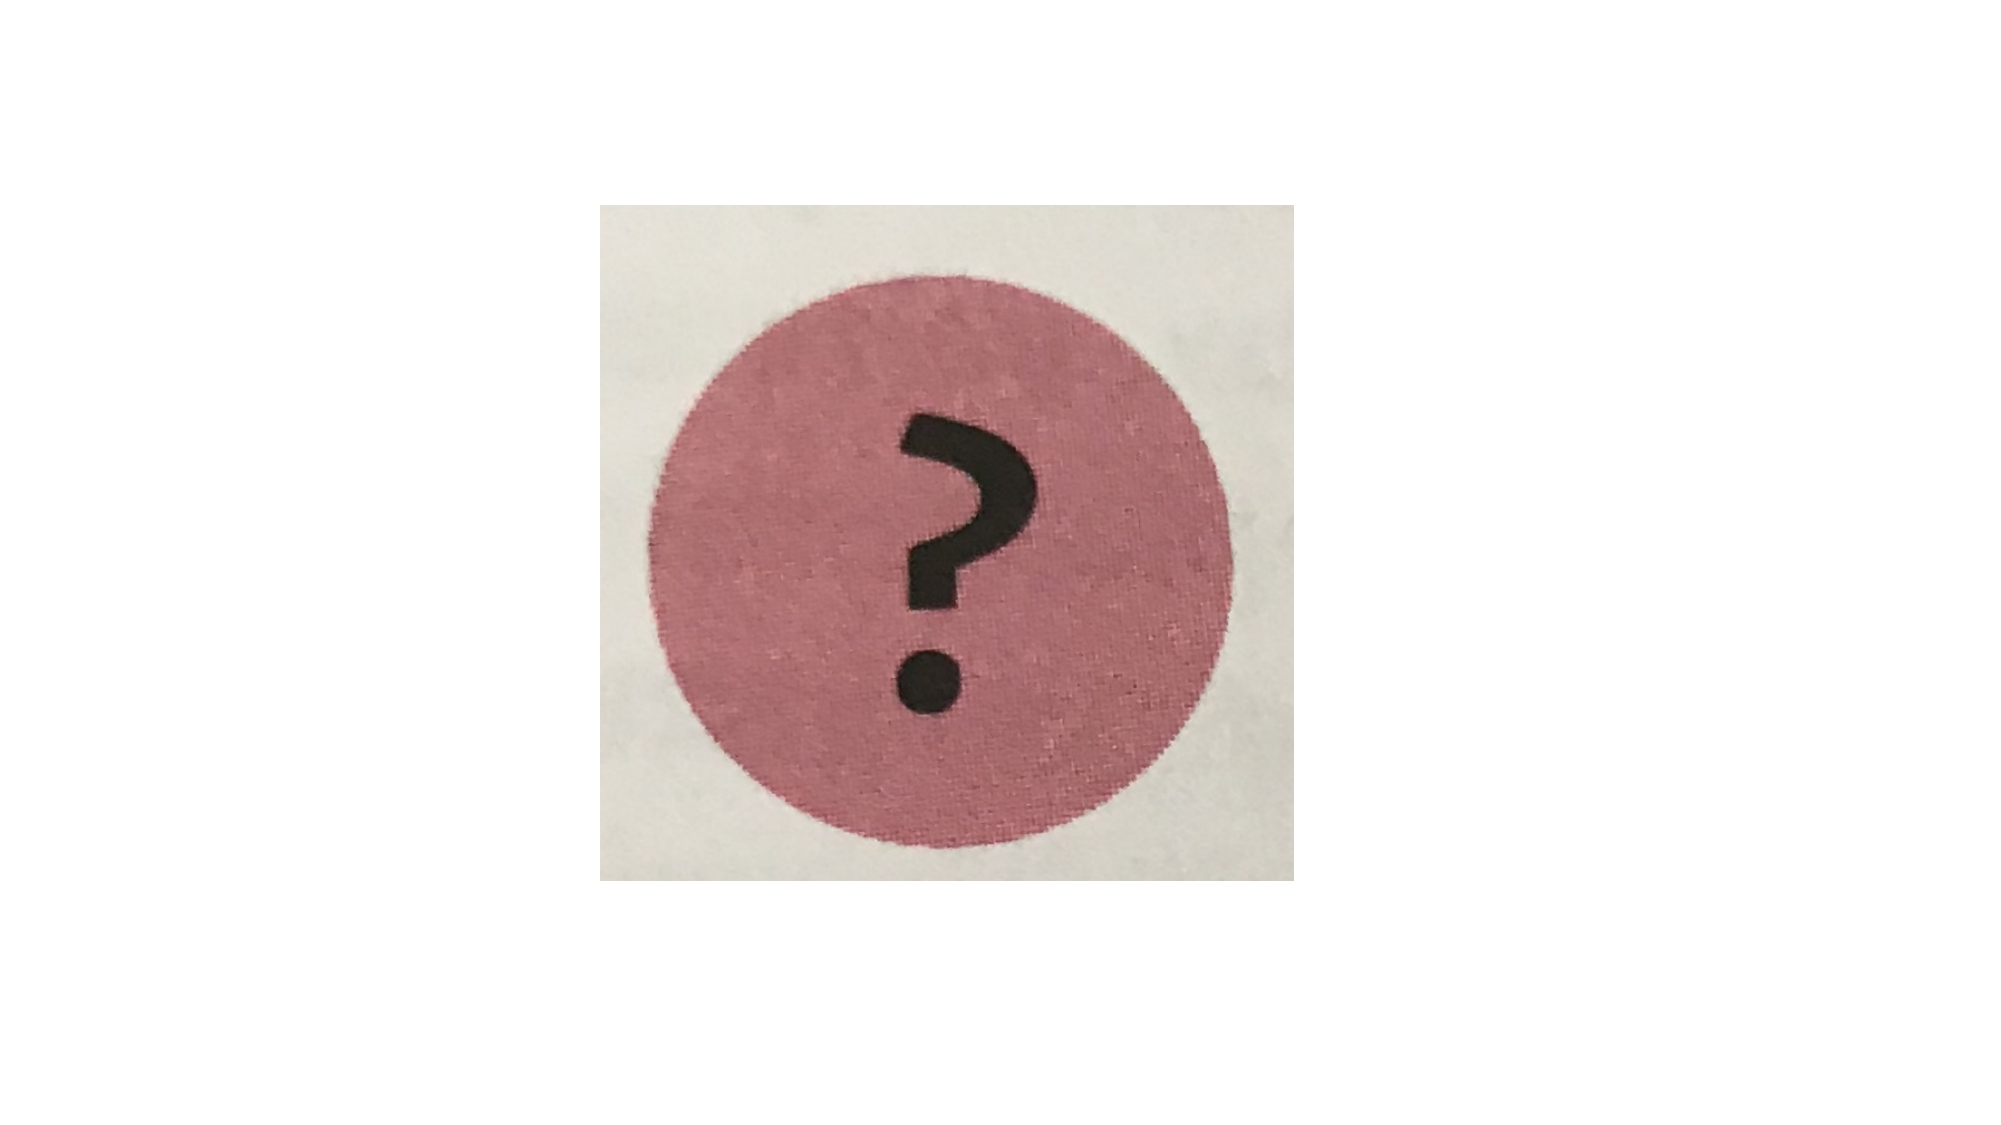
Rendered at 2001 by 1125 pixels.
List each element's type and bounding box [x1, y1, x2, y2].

picture [600, 205, 1294, 881]
